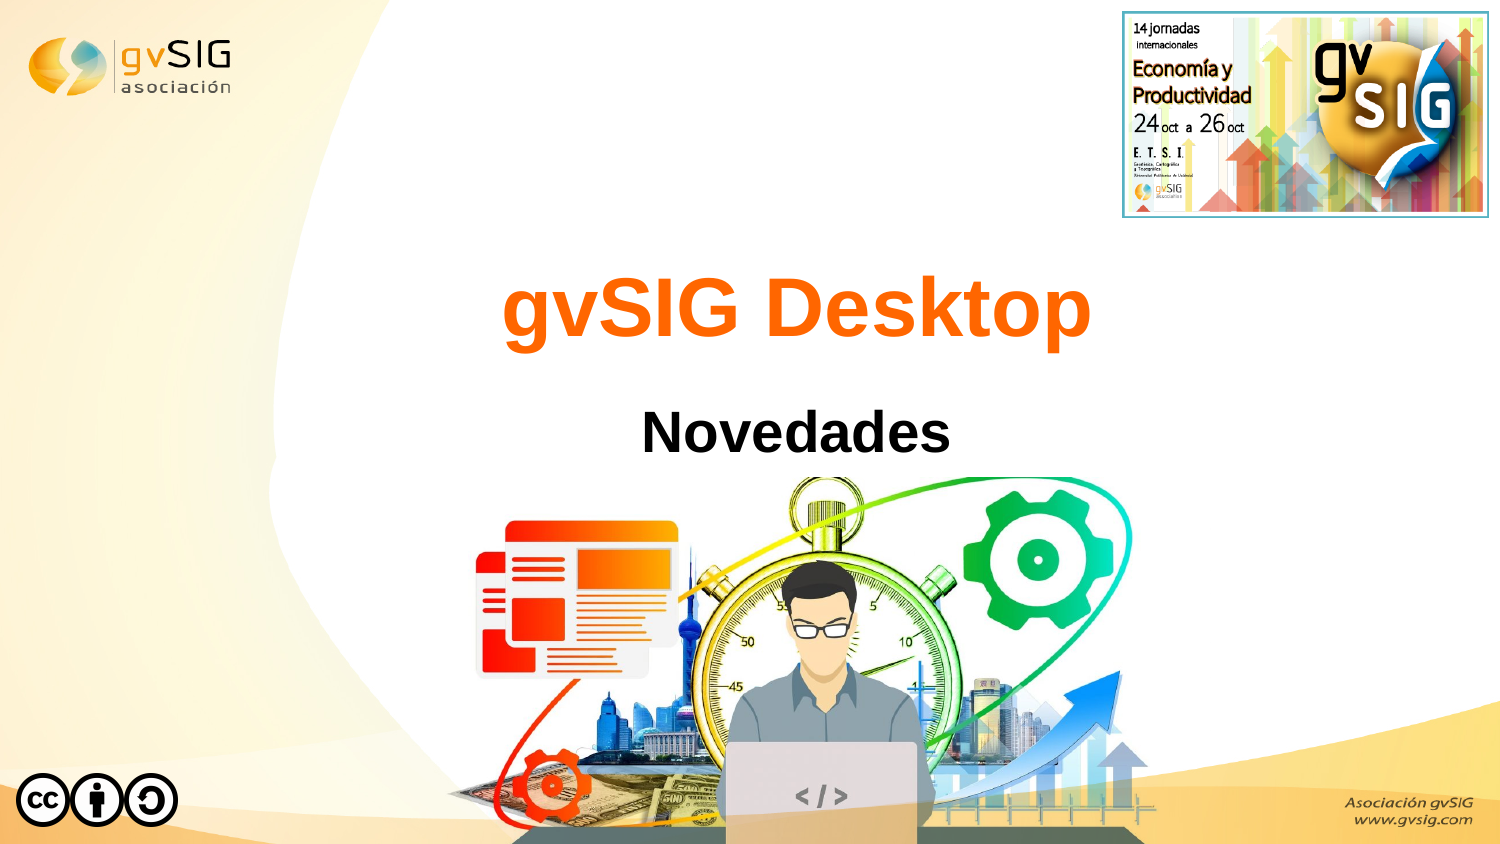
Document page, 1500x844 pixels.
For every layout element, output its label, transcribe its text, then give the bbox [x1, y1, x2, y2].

text_box gvSIG Desktop Novedades [165, 253, 1430, 603]
picture [0, 0, 1500, 844]
